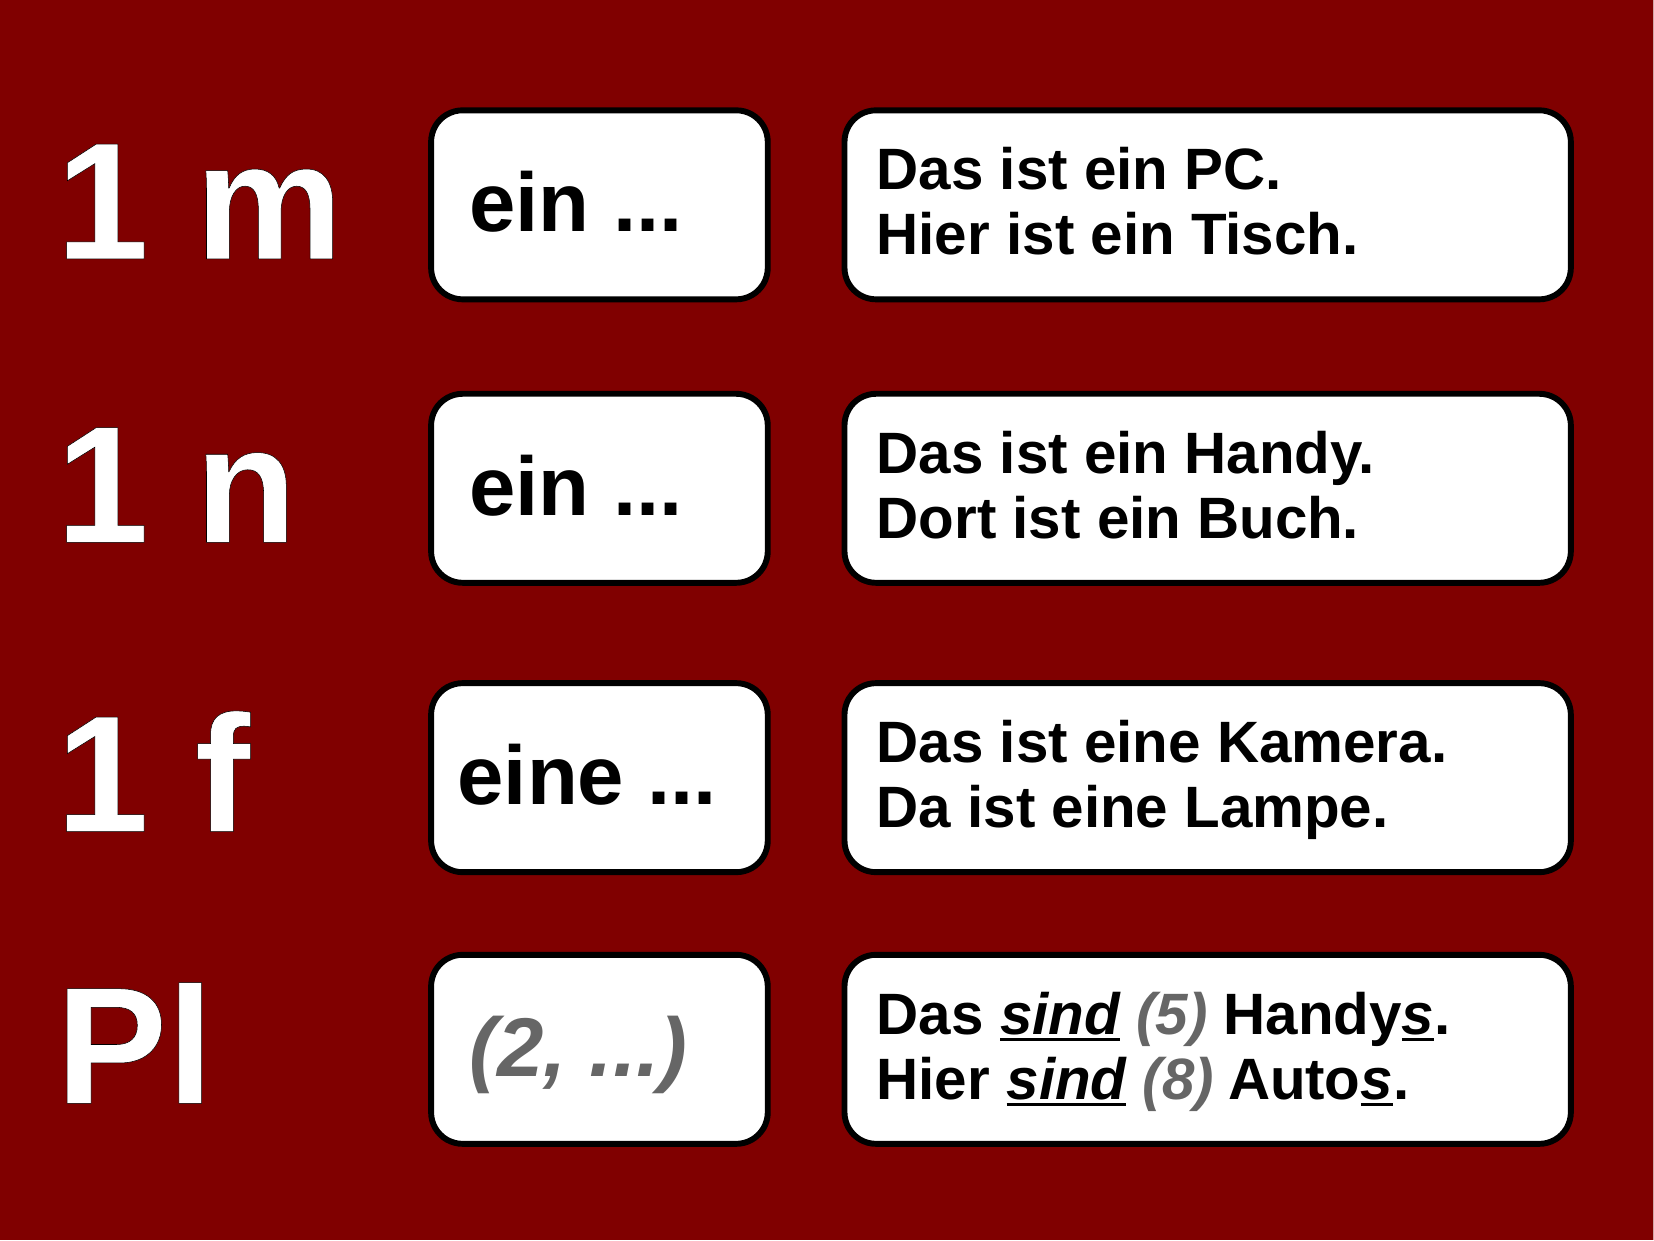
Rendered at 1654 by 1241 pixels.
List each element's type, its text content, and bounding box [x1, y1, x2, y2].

text_box [431, 954, 768, 1144]
text_box [844, 393, 1571, 583]
text_box 1 m [41, 100, 420, 310]
text_box Pl [41, 944, 355, 1154]
text_box Das sind (5) Handys. Hier sind (8) Autos. [862, 974, 1548, 1125]
text_box Das ist ein Handy. Dort ist ein Buch. [862, 413, 1548, 564]
text_box [844, 110, 1571, 300]
text_box (2, ...) [454, 993, 756, 1106]
text_box ein ... [454, 148, 756, 261]
text_box Das ist ein PC. Hier ist ein Tisch. [862, 129, 1501, 280]
text_box [431, 393, 768, 583]
text_box Das ist eine Kamera. Da ist eine Lampe. [862, 702, 1548, 853]
text_box [844, 954, 1571, 1144]
text_box eine ... [442, 721, 792, 834]
text_box ein ... [454, 432, 756, 545]
text_box 1 f [41, 673, 390, 883]
text_box [431, 110, 768, 300]
text_box [844, 683, 1571, 873]
text_box 1 n [41, 383, 420, 593]
text_box [431, 683, 768, 873]
